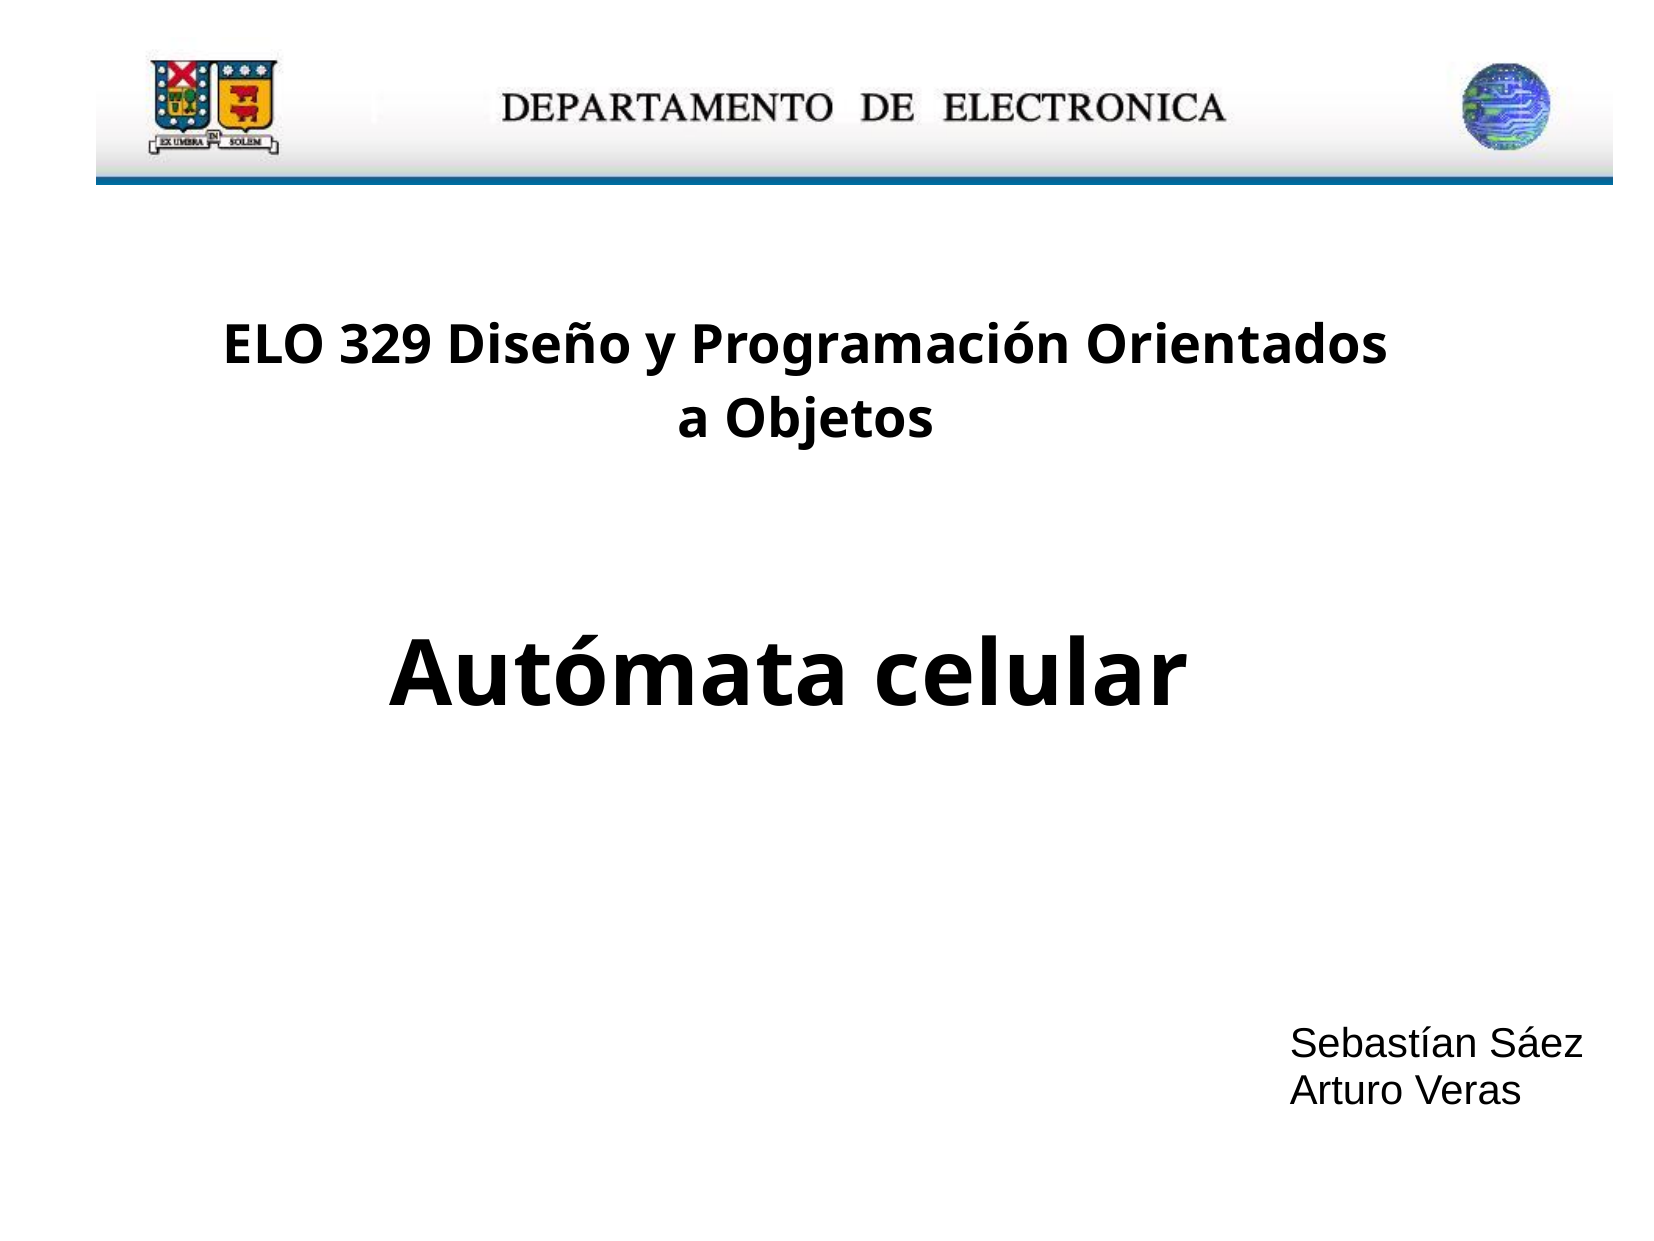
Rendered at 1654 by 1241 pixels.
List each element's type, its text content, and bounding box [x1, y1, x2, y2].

text_box Autómata celular [375, 600, 1309, 1088]
picture [96, 37, 1613, 179]
text_box ELO 329 Diseño y Programación Orientados a Objetos [187, 298, 1426, 526]
text_box Sebastían Sáez Arturo Veras [1275, 1012, 1600, 1121]
